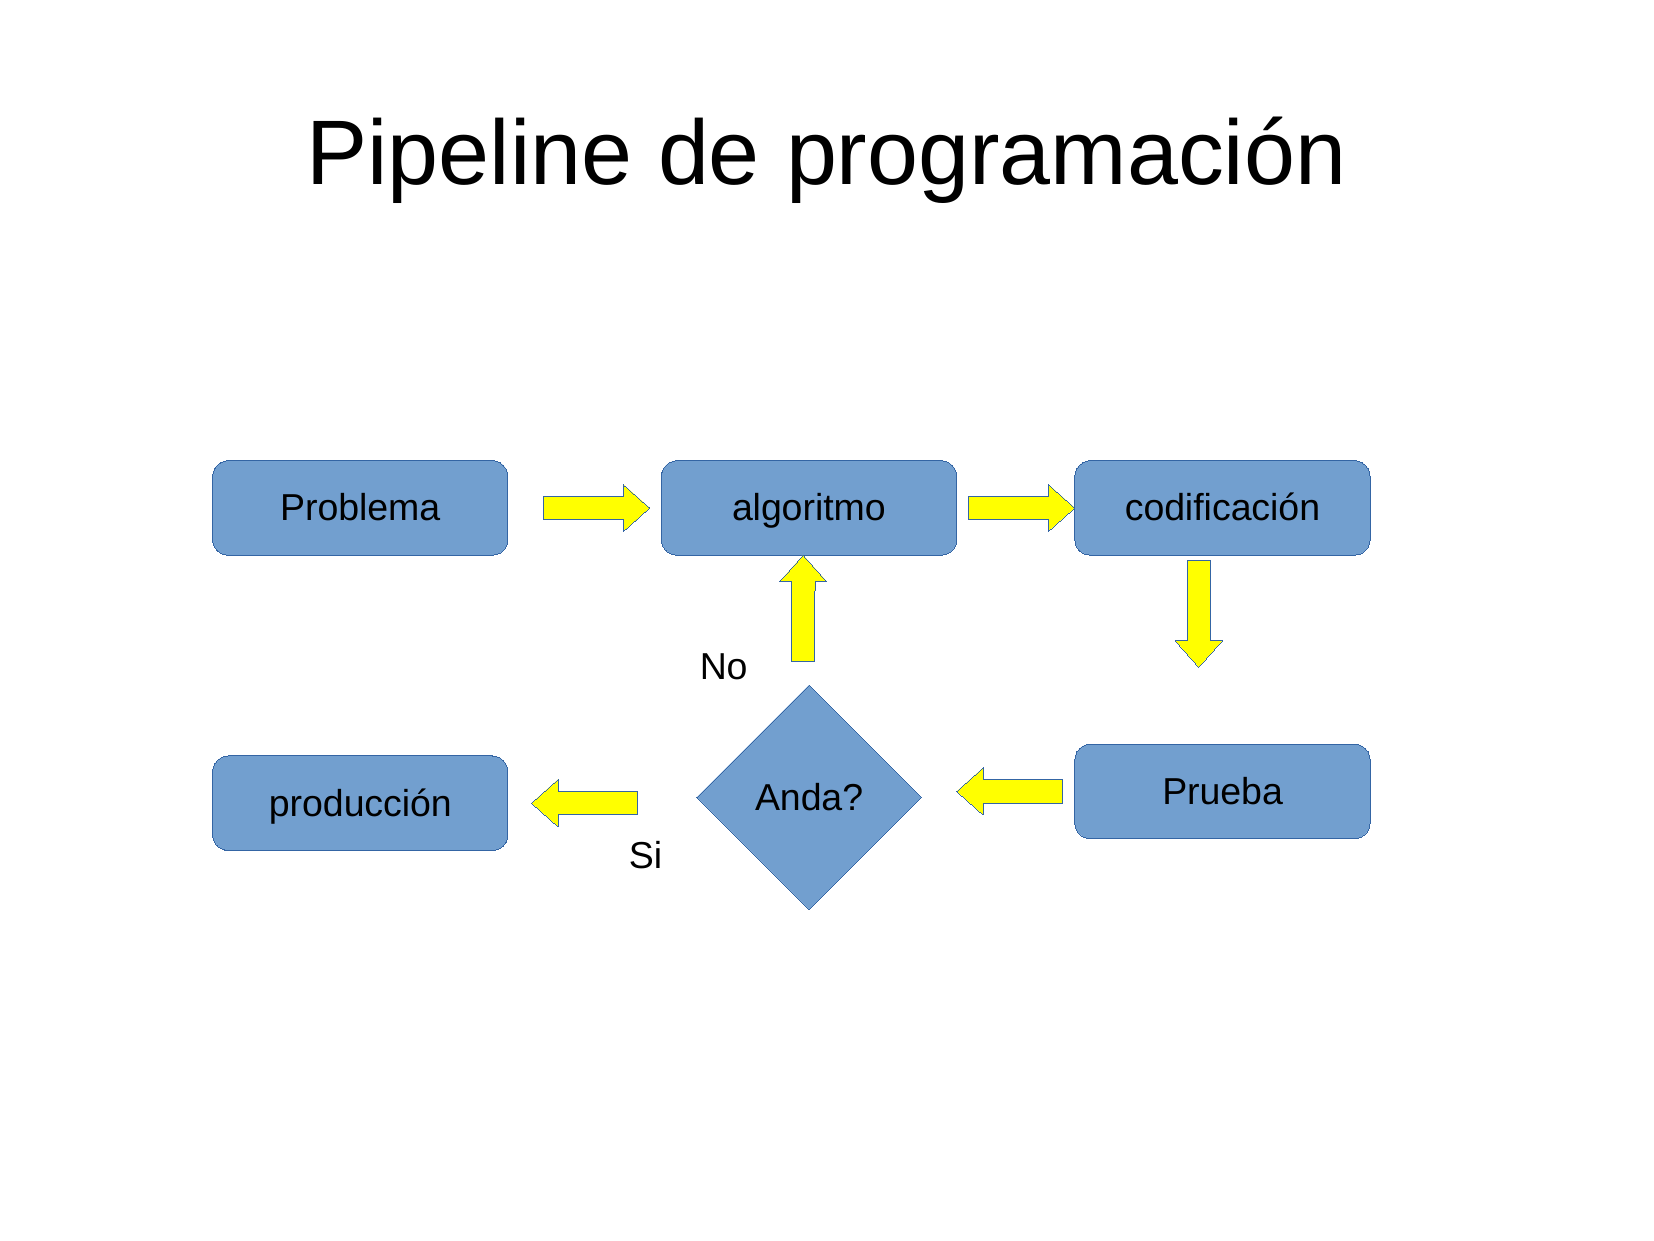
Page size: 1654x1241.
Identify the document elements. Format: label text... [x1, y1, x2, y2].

text_box Si [614, 826, 697, 884]
text_box Anda? [696, 685, 922, 910]
text_box [1175, 560, 1223, 668]
text_box producción [212, 755, 508, 851]
text_box Prueba [1074, 744, 1371, 839]
title Pipeline de programación [82, 49, 1571, 257]
text_box [531, 779, 638, 827]
text_box [968, 484, 1075, 532]
text_box [543, 484, 650, 532]
text_box [956, 767, 1063, 815]
text_box Problema [212, 460, 508, 556]
text_box [779, 555, 827, 662]
text_box algoritmo [661, 460, 957, 556]
text_box codificación [1074, 460, 1371, 556]
text_box No [685, 637, 768, 695]
